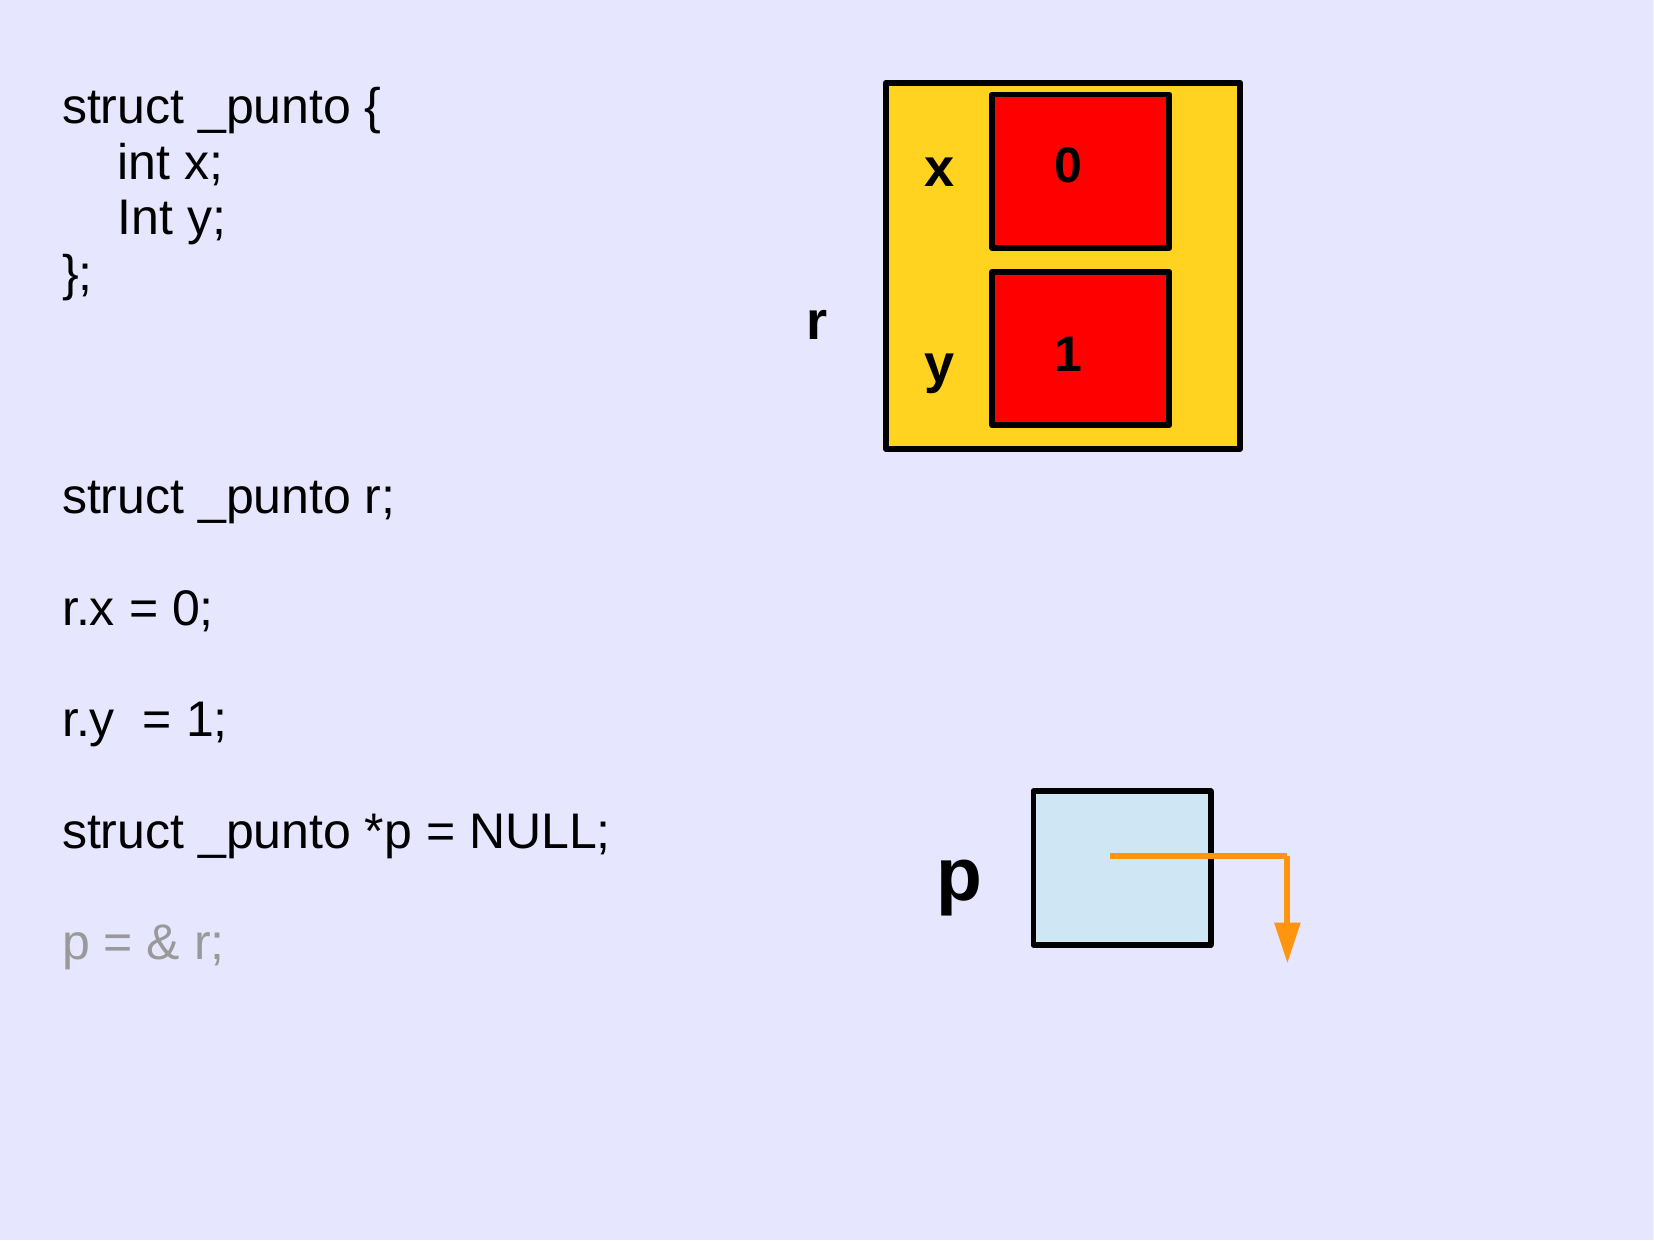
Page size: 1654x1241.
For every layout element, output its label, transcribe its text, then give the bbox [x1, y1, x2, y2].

text_box x [909, 129, 993, 206]
text_box [1033, 791, 1211, 945]
text_box y [909, 326, 993, 402]
text_box [885, 82, 1241, 449]
text_box 0 [1039, 130, 1123, 201]
text_box r [791, 283, 875, 359]
text_box p [921, 824, 1033, 924]
text_box 1 [1039, 318, 1123, 390]
text_box struct _punto { int x; Int y; }; struct _punto r; r.x = 0; r.y = 1; struct _punto *p = NULL; p = & r; [47, 70, 756, 1090]
